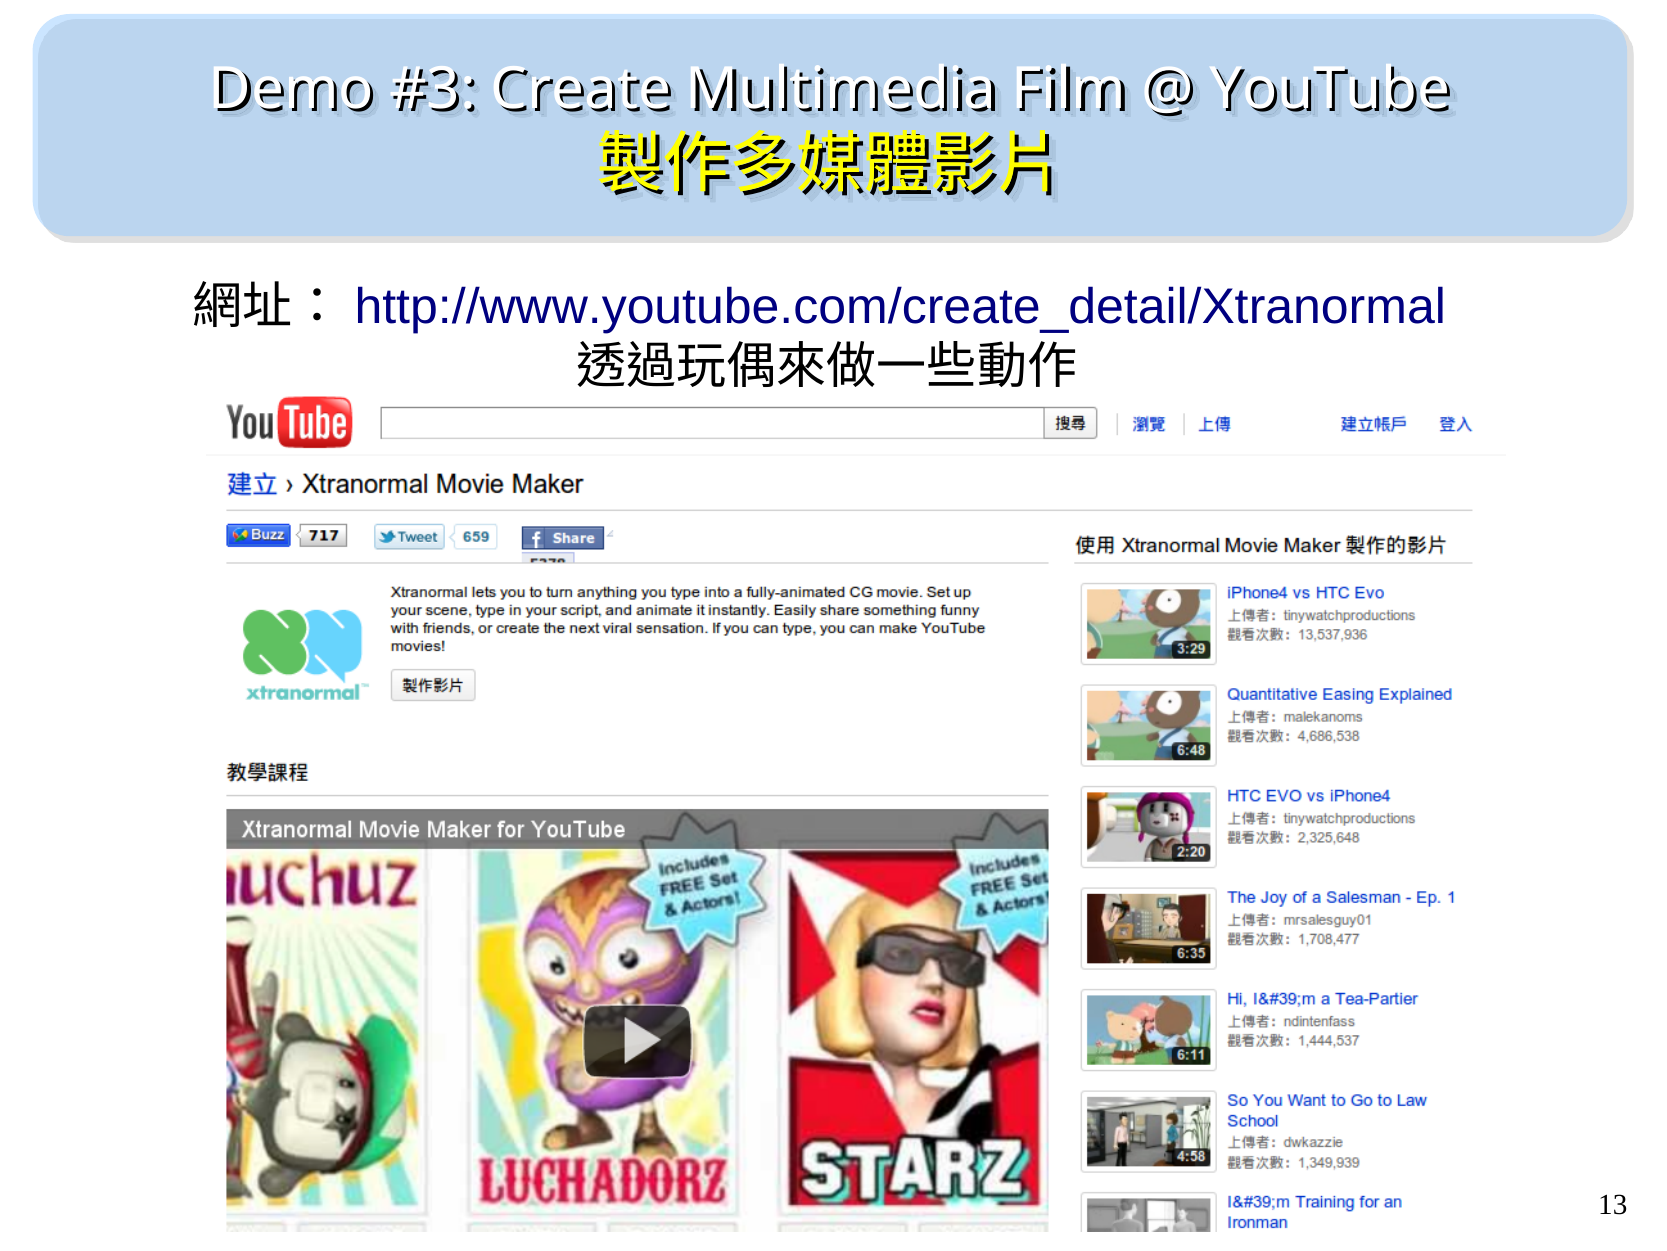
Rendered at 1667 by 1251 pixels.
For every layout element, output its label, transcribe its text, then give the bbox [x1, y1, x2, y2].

text_box Demo #3: Create Multimedia Film @ YouTube 製作多媒體影片 [32, 13, 1628, 237]
text_box 網址：http://www.youtube.com/create_detail/Xtranormal 透過玩偶來做一些動作 [59, 265, 1595, 401]
picture [206, 389, 1506, 1232]
